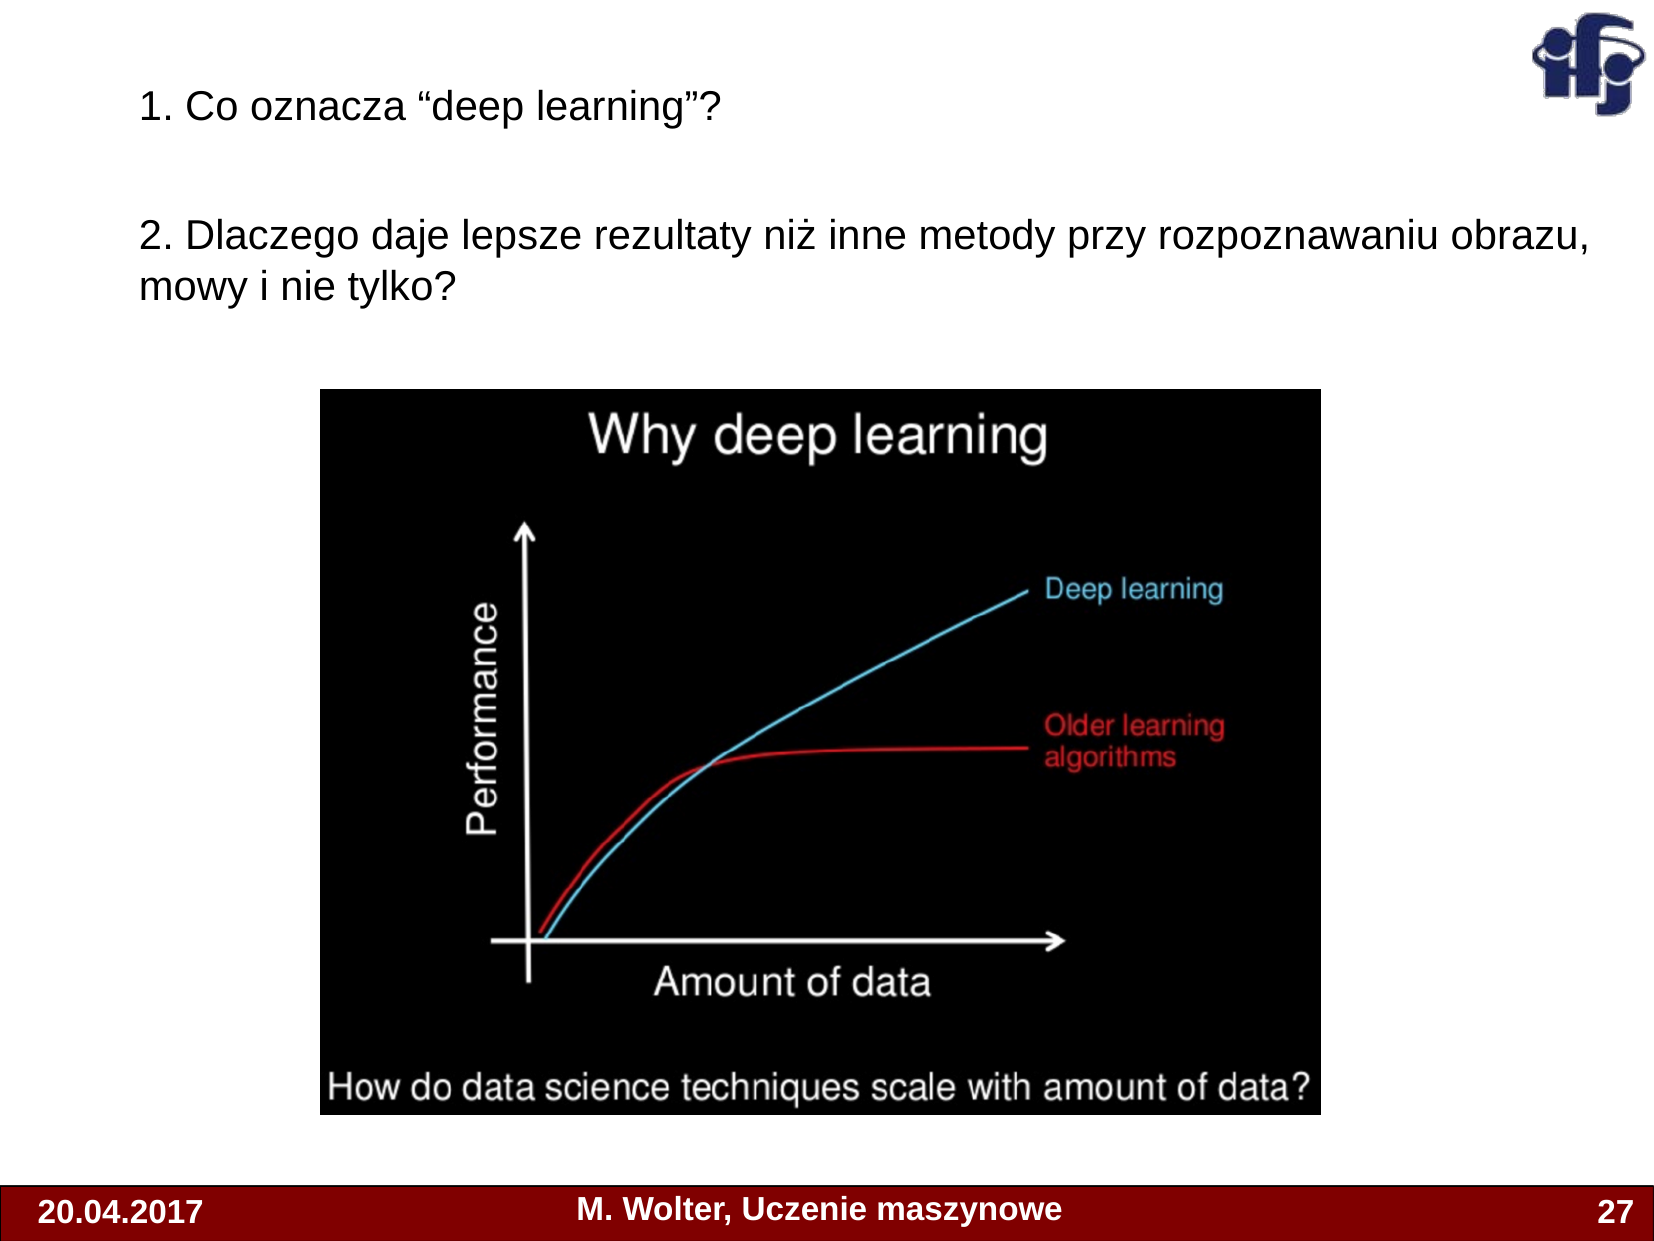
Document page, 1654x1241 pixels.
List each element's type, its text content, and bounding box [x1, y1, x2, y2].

list 1. Co oznacza “deep learning”? 2. Dlaczego daje lepsze rezultaty niż inne metody przy rozpoznawaniu obrazu, mowy i nie tylko? [123, 71, 1654, 1103]
picture [320, 389, 1321, 1115]
picture [1525, 0, 1654, 71]
